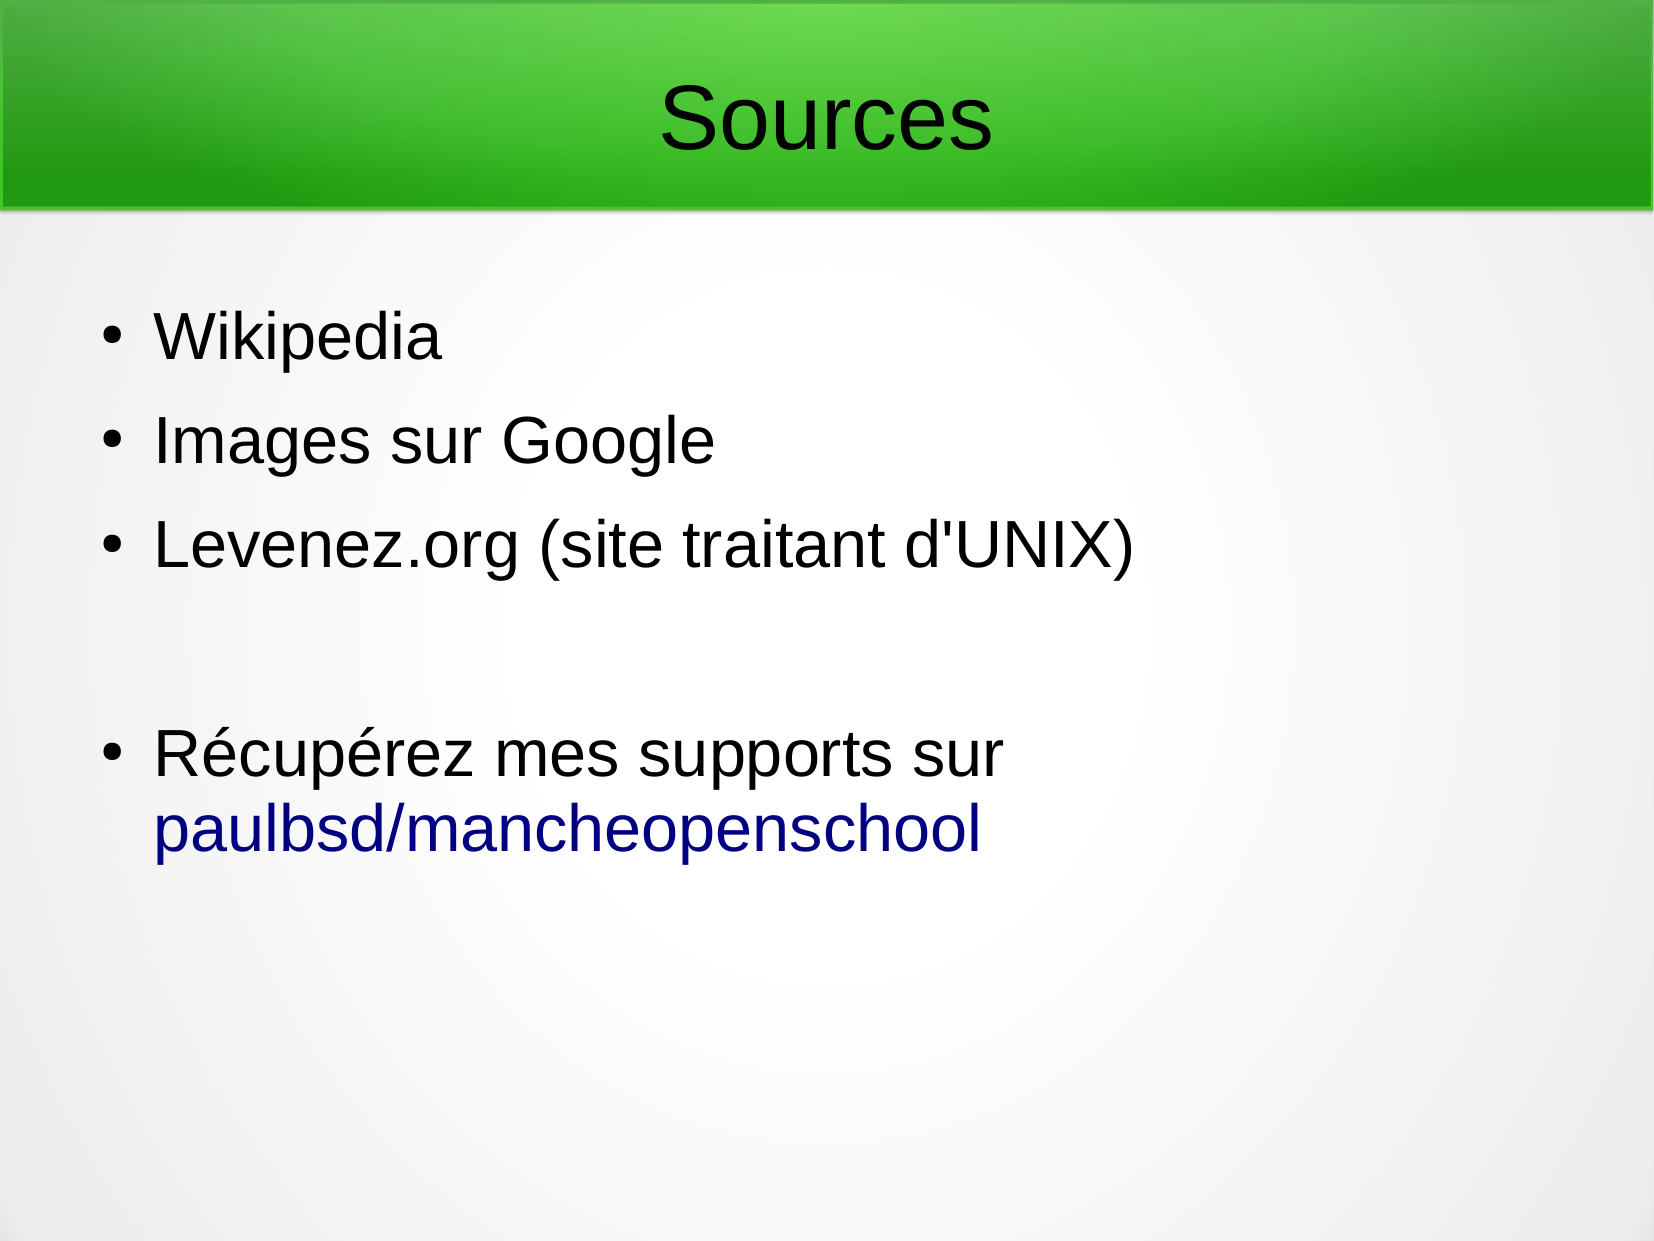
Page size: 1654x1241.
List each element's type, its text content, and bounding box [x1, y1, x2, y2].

title Sources [82, 47, 1571, 189]
list Wikipedia Images sur Google Levenez.org (site traitant d'UNIX) Récupérez mes supports sur paulbsd/mancheopenschool [82, 299, 1571, 1019]
